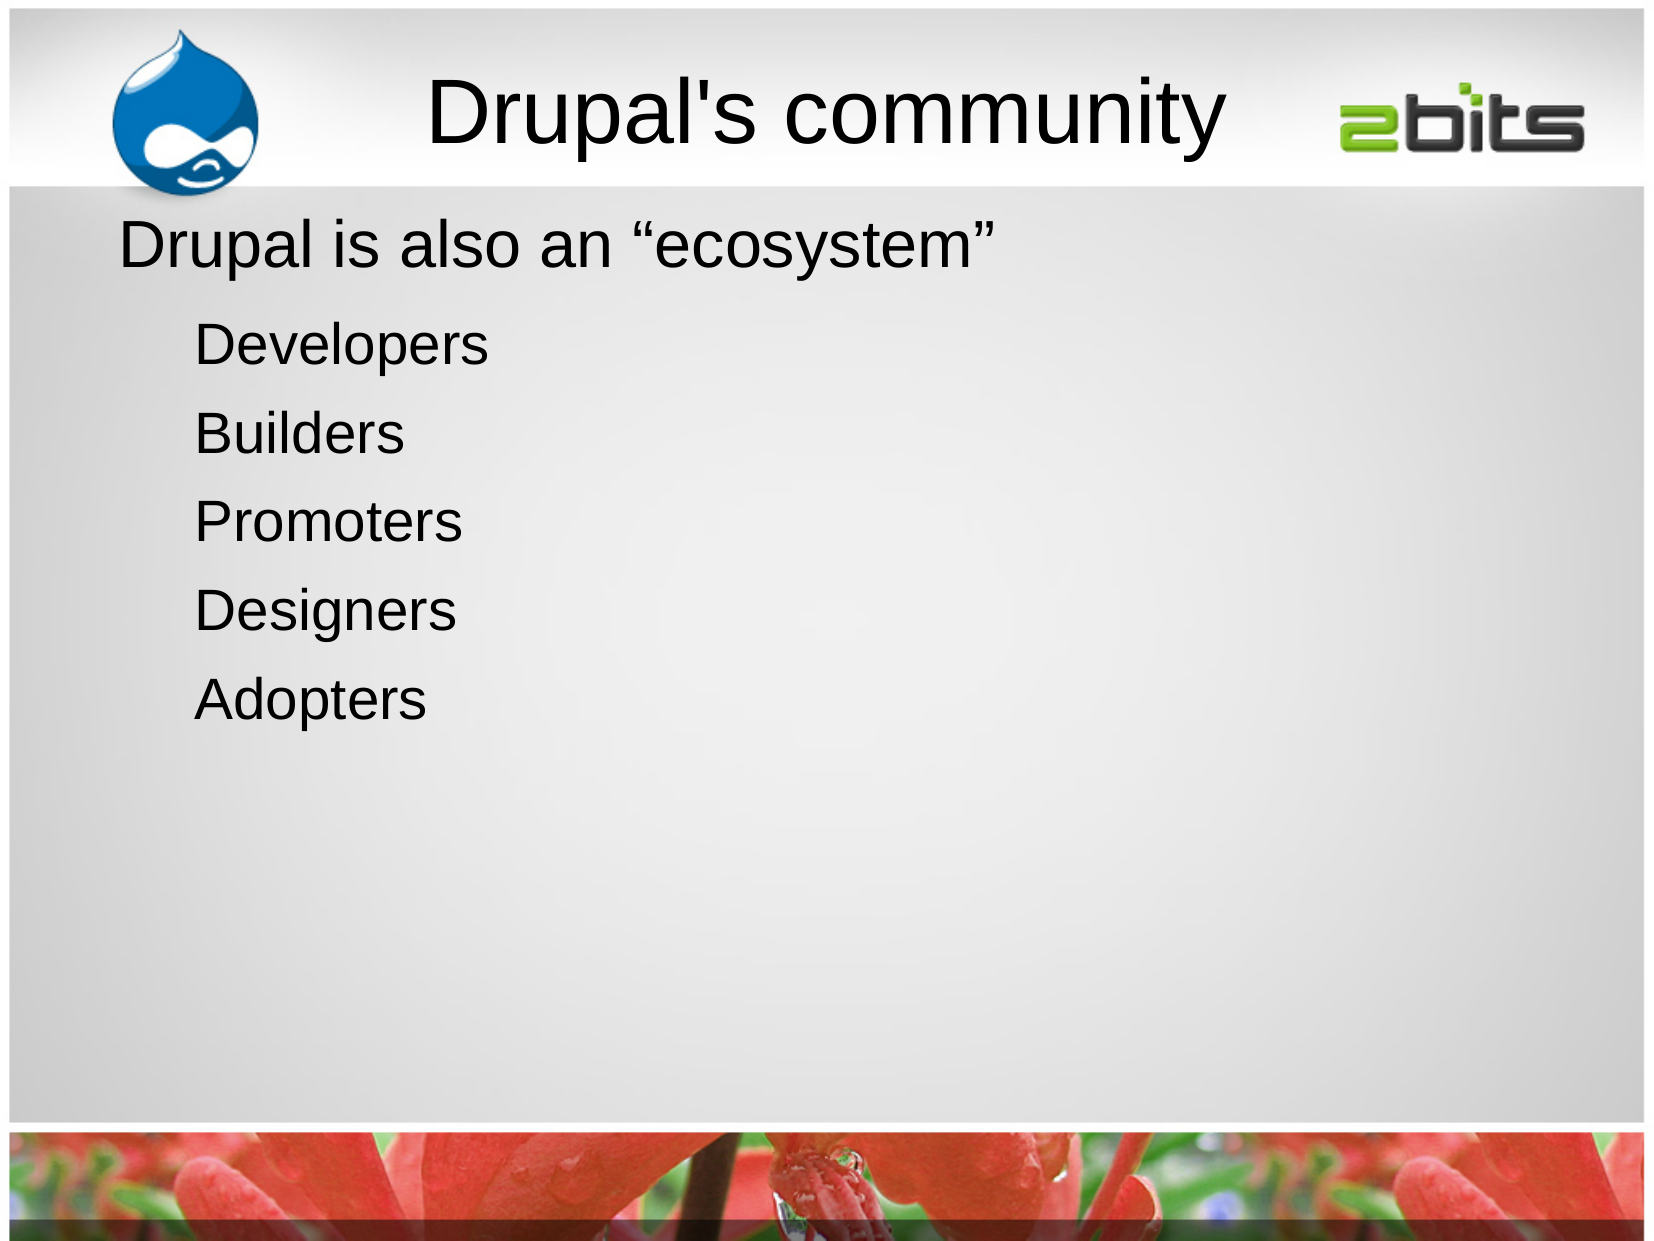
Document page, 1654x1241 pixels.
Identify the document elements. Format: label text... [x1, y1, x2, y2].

title Drupal's community [82, 15, 1571, 208]
list Drupal is also an “ecosystem” Developers Builders Promoters Designers Adopters [100, 207, 1589, 1012]
picture [0, 0, 1654, 1241]
